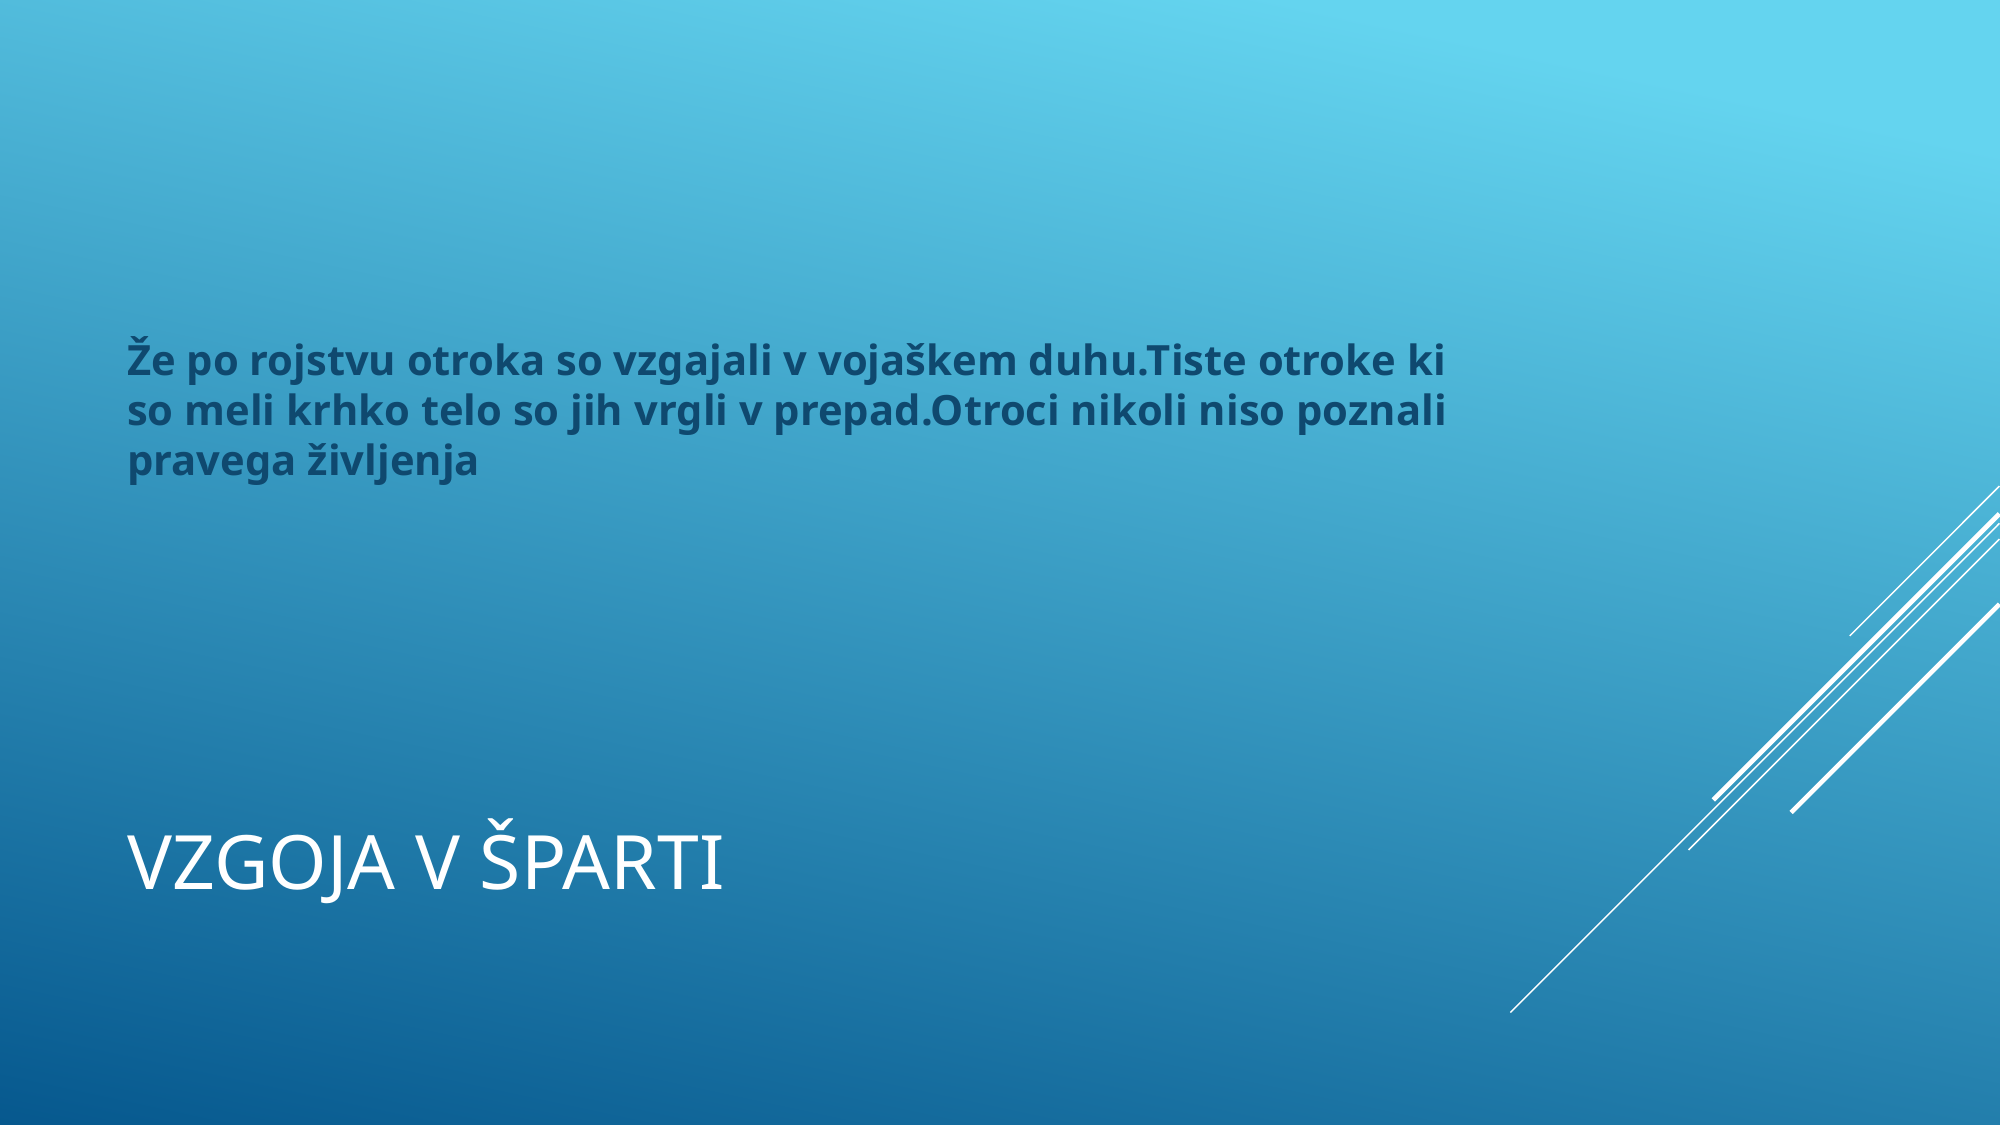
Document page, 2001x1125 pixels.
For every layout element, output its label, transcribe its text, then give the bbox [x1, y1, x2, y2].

list Že po rojstvu otroka so vzgajali v vojaškem duhu.Tiste otroke ki so meli krhko telo so jih vrgli v prepad.Otroci nikoli niso poznali pravega življenja [112, 112, 1513, 706]
title Vzgoja v Šparti [112, 736, 1513, 984]
